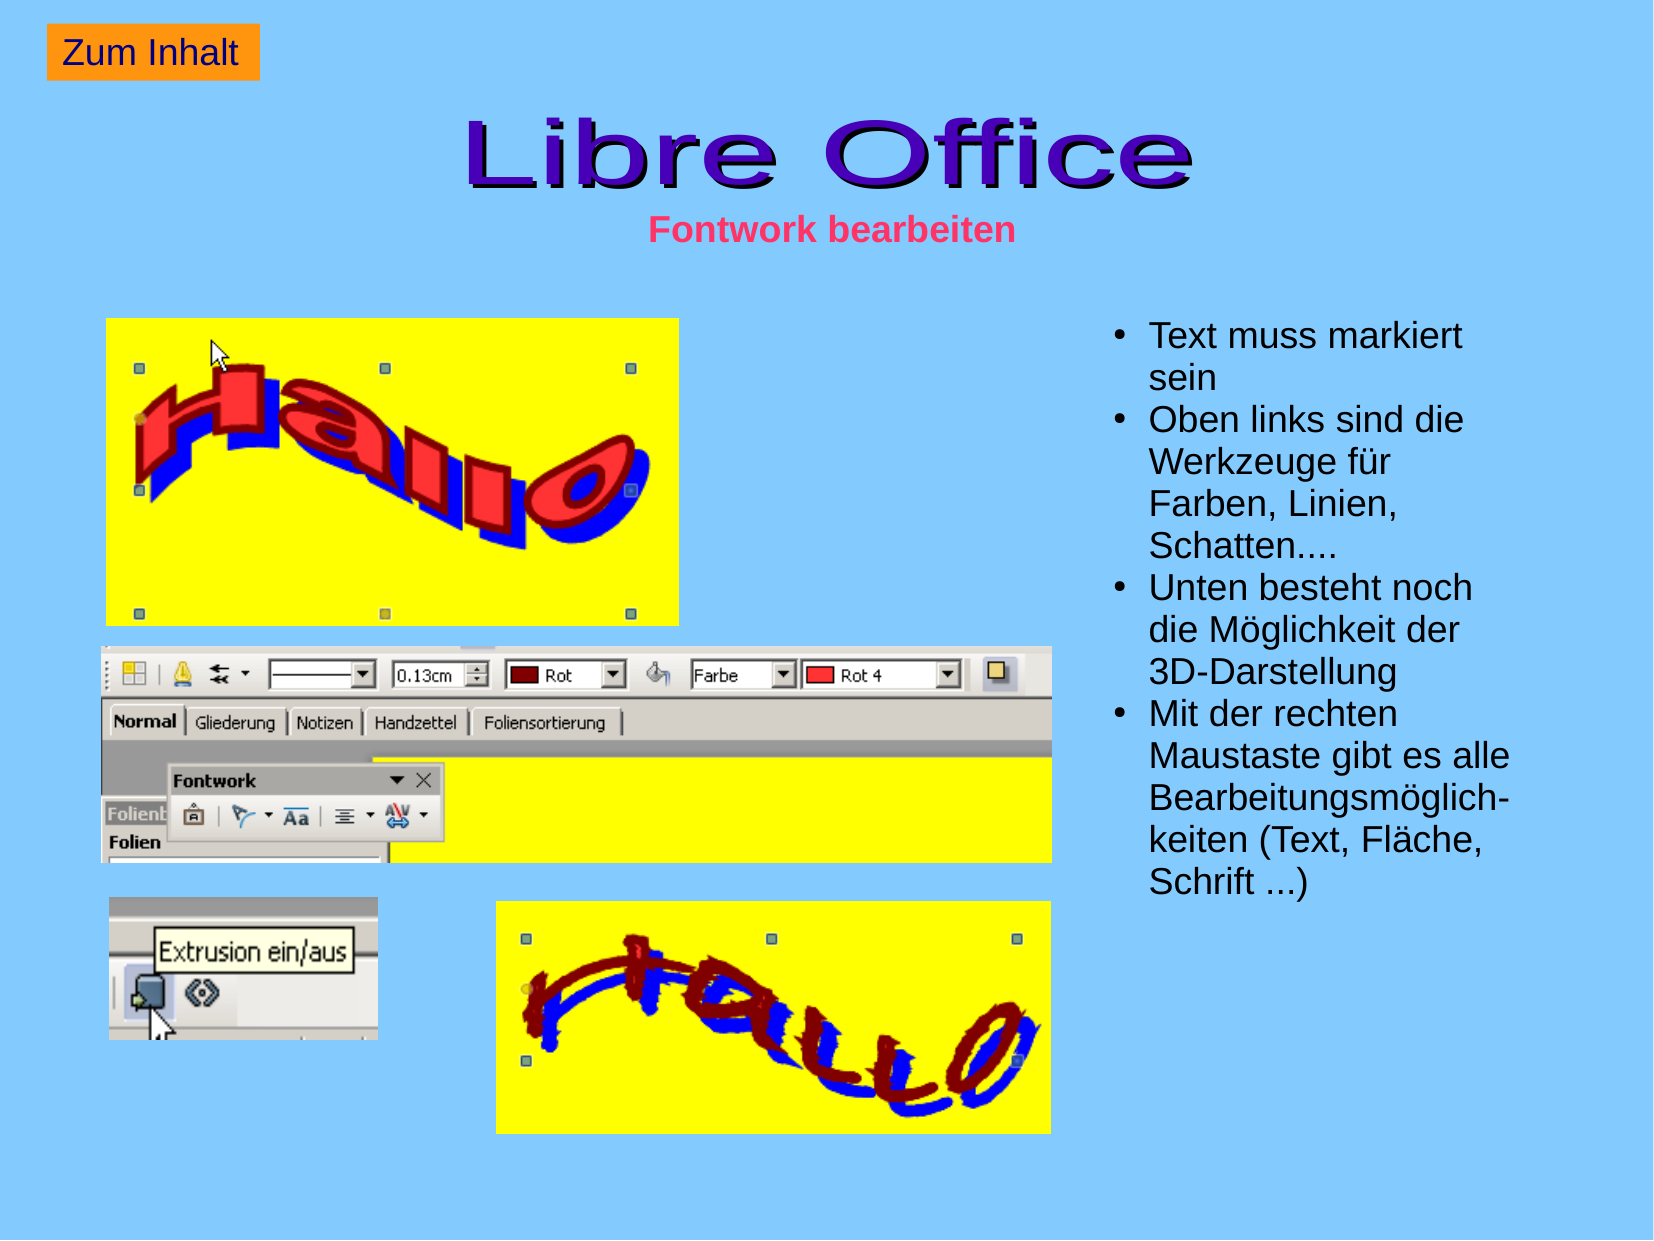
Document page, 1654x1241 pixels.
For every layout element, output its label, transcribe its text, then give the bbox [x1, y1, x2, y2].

picture [496, 901, 1051, 1134]
title Libre Office [82, 49, 1571, 257]
picture [101, 646, 1052, 863]
picture [109, 897, 378, 1040]
text_box Fontwork bearbeiten [460, 201, 1205, 260]
picture [106, 318, 679, 626]
text_box Text muss markiert sein Oben links sind die Werkzeuge für Farben, Linien, Schatten.... Unten besteht noch die Möglichkeit der 3D-Darstellung Mit der rechten Maustaste gibt es alle Bearbeitungsmöglich-keiten (Text, Fläche, Schrift ...) [1098, 307, 1536, 911]
text_box Zum Inhalt [47, 23, 260, 81]
